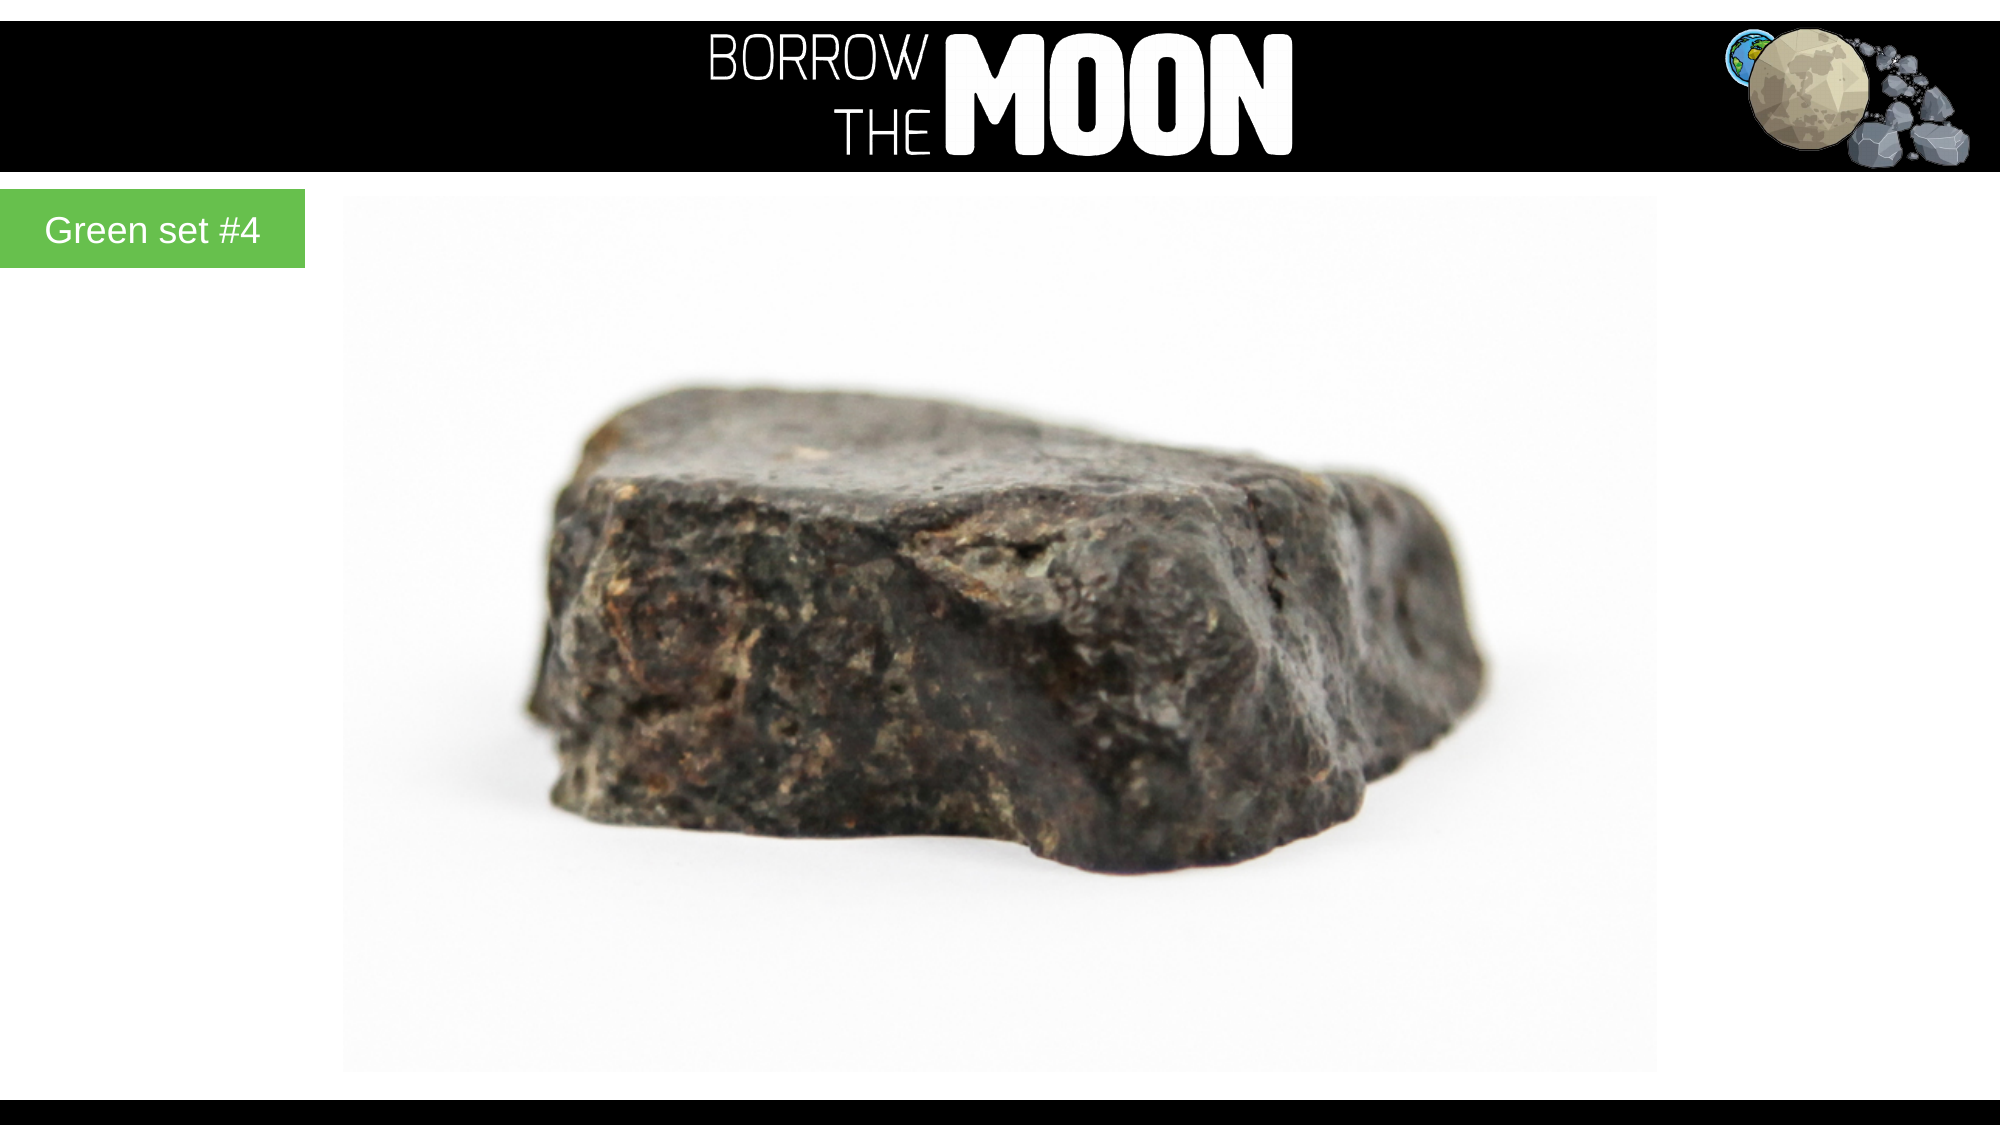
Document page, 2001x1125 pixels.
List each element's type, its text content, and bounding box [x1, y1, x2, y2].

picture [343, 196, 1657, 1072]
text_box Green set #4 [0, 189, 305, 268]
